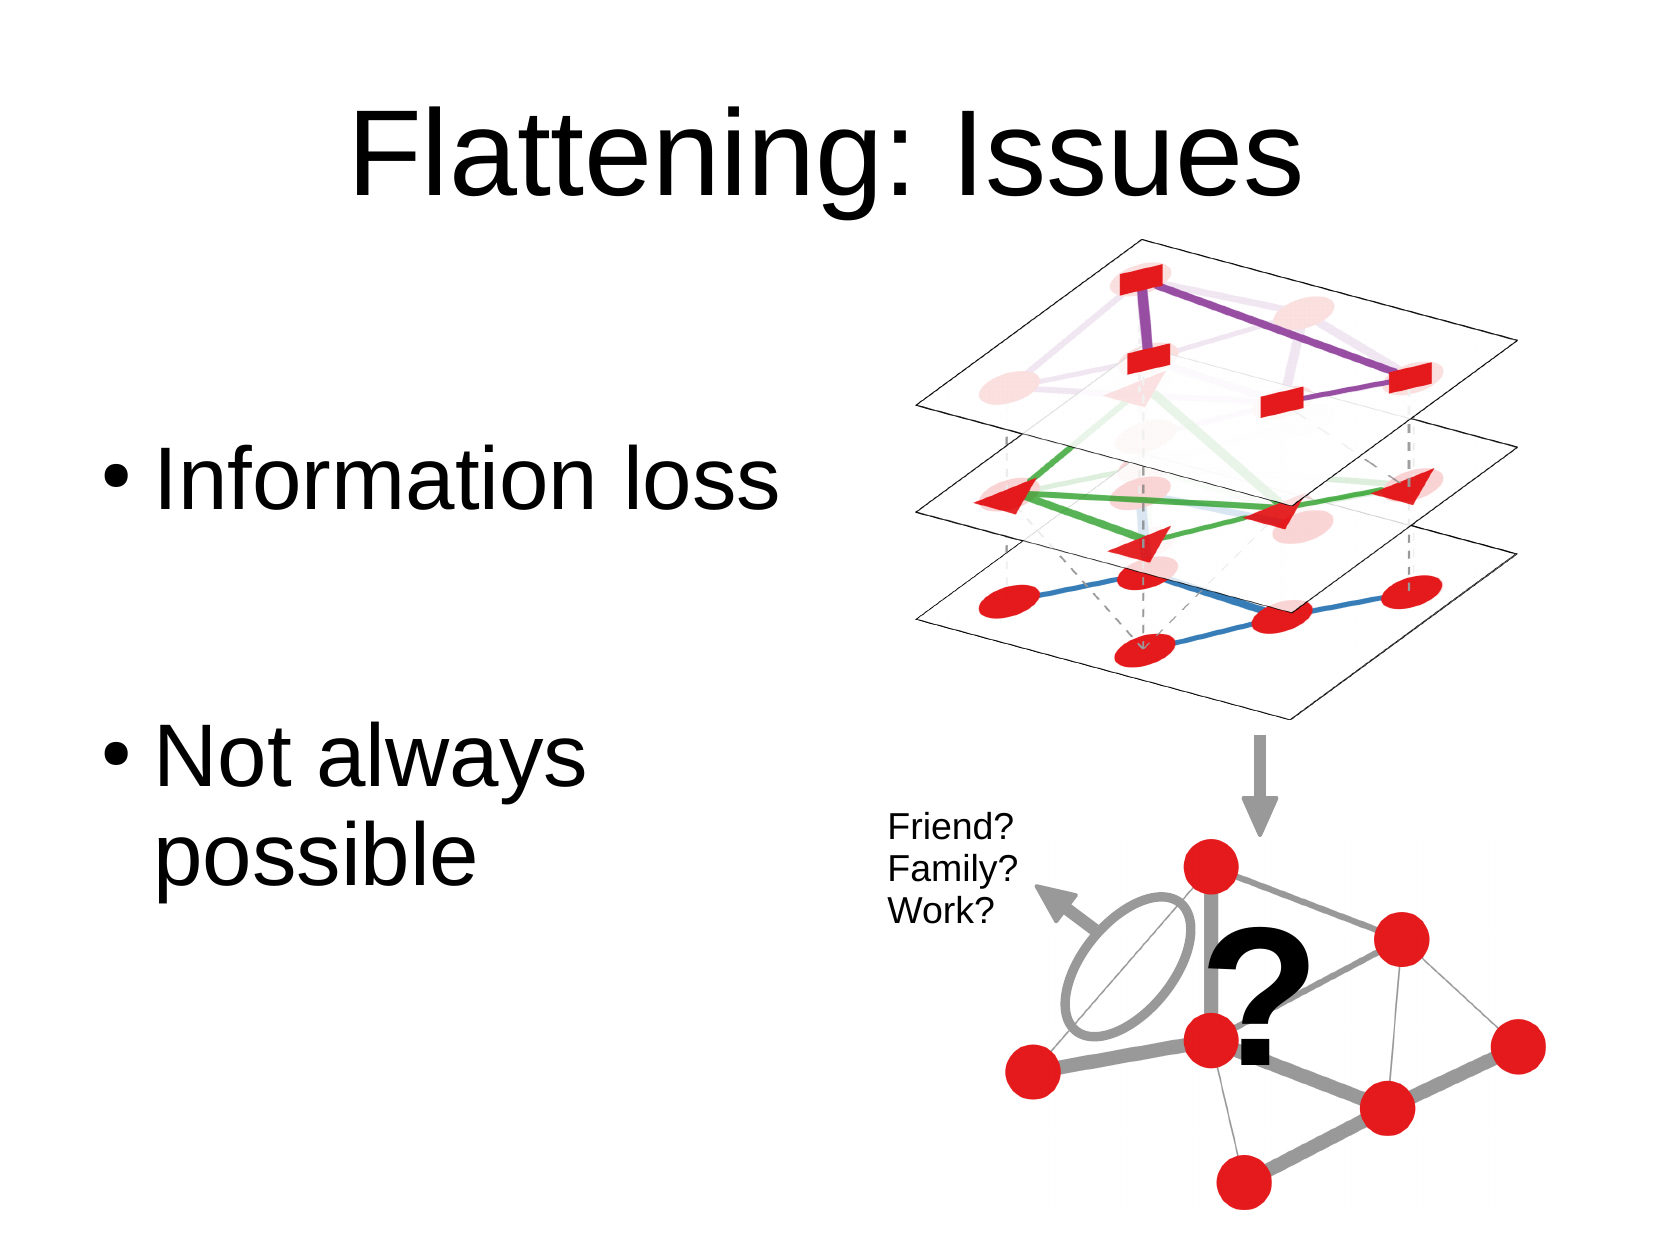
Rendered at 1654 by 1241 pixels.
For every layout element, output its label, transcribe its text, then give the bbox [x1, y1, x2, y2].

picture [915, 239, 1518, 721]
list Information loss Not always possible [82, 290, 809, 1010]
text_box ? [1184, 879, 1336, 1081]
picture [1005, 839, 1546, 1210]
title Flattening: Issues [82, 49, 1571, 257]
picture [1070, 902, 1184, 1031]
text_box Friend? Family? Work? [872, 798, 1034, 919]
